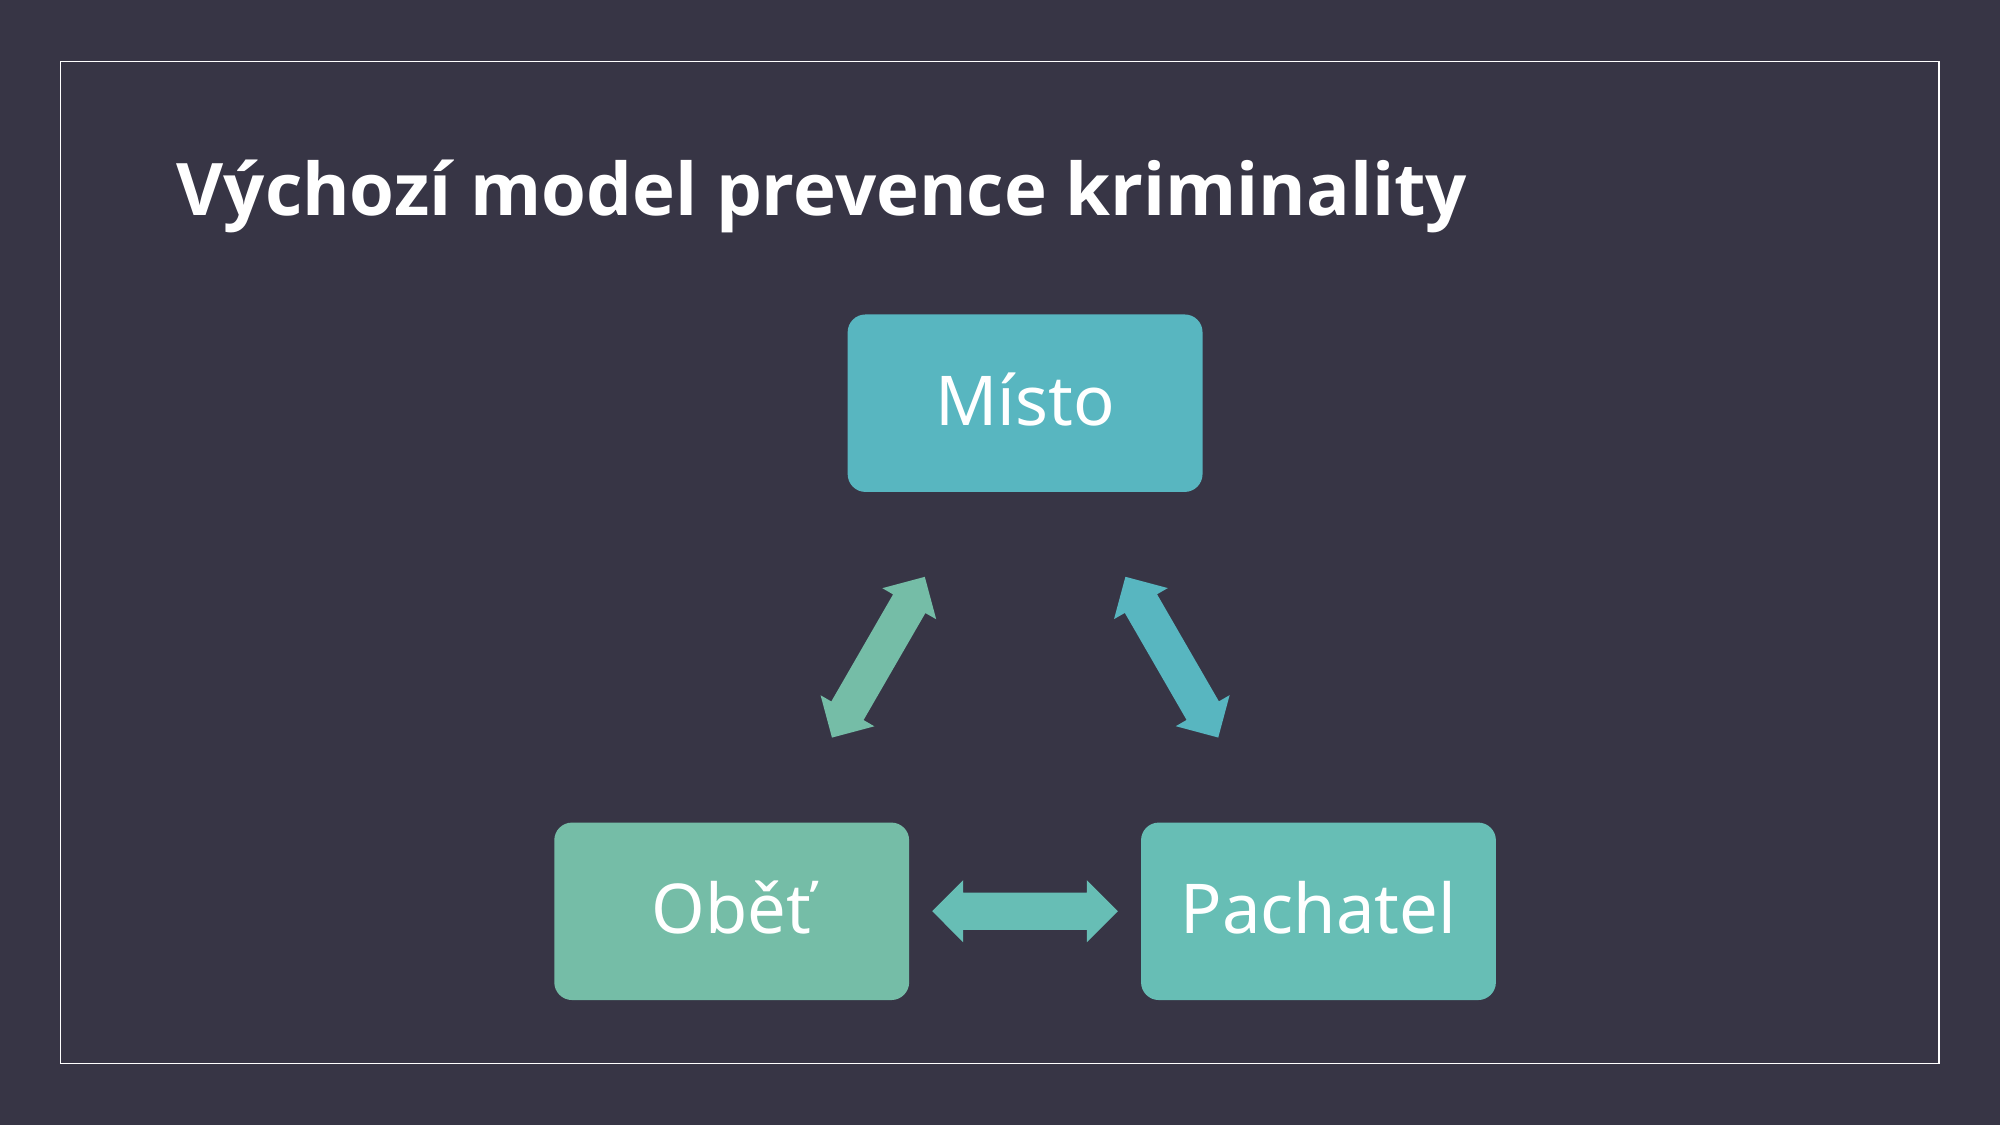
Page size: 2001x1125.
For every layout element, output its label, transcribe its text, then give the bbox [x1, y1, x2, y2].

text_box [932, 880, 1118, 943]
text_box Místo [847, 314, 1203, 492]
text_box Pachatel [1141, 822, 1496, 1001]
text_box [820, 576, 937, 738]
text_box [1114, 576, 1230, 738]
text_box Oběť [554, 822, 910, 1001]
title Výchozí model prevence kriminality [161, 111, 1571, 274]
